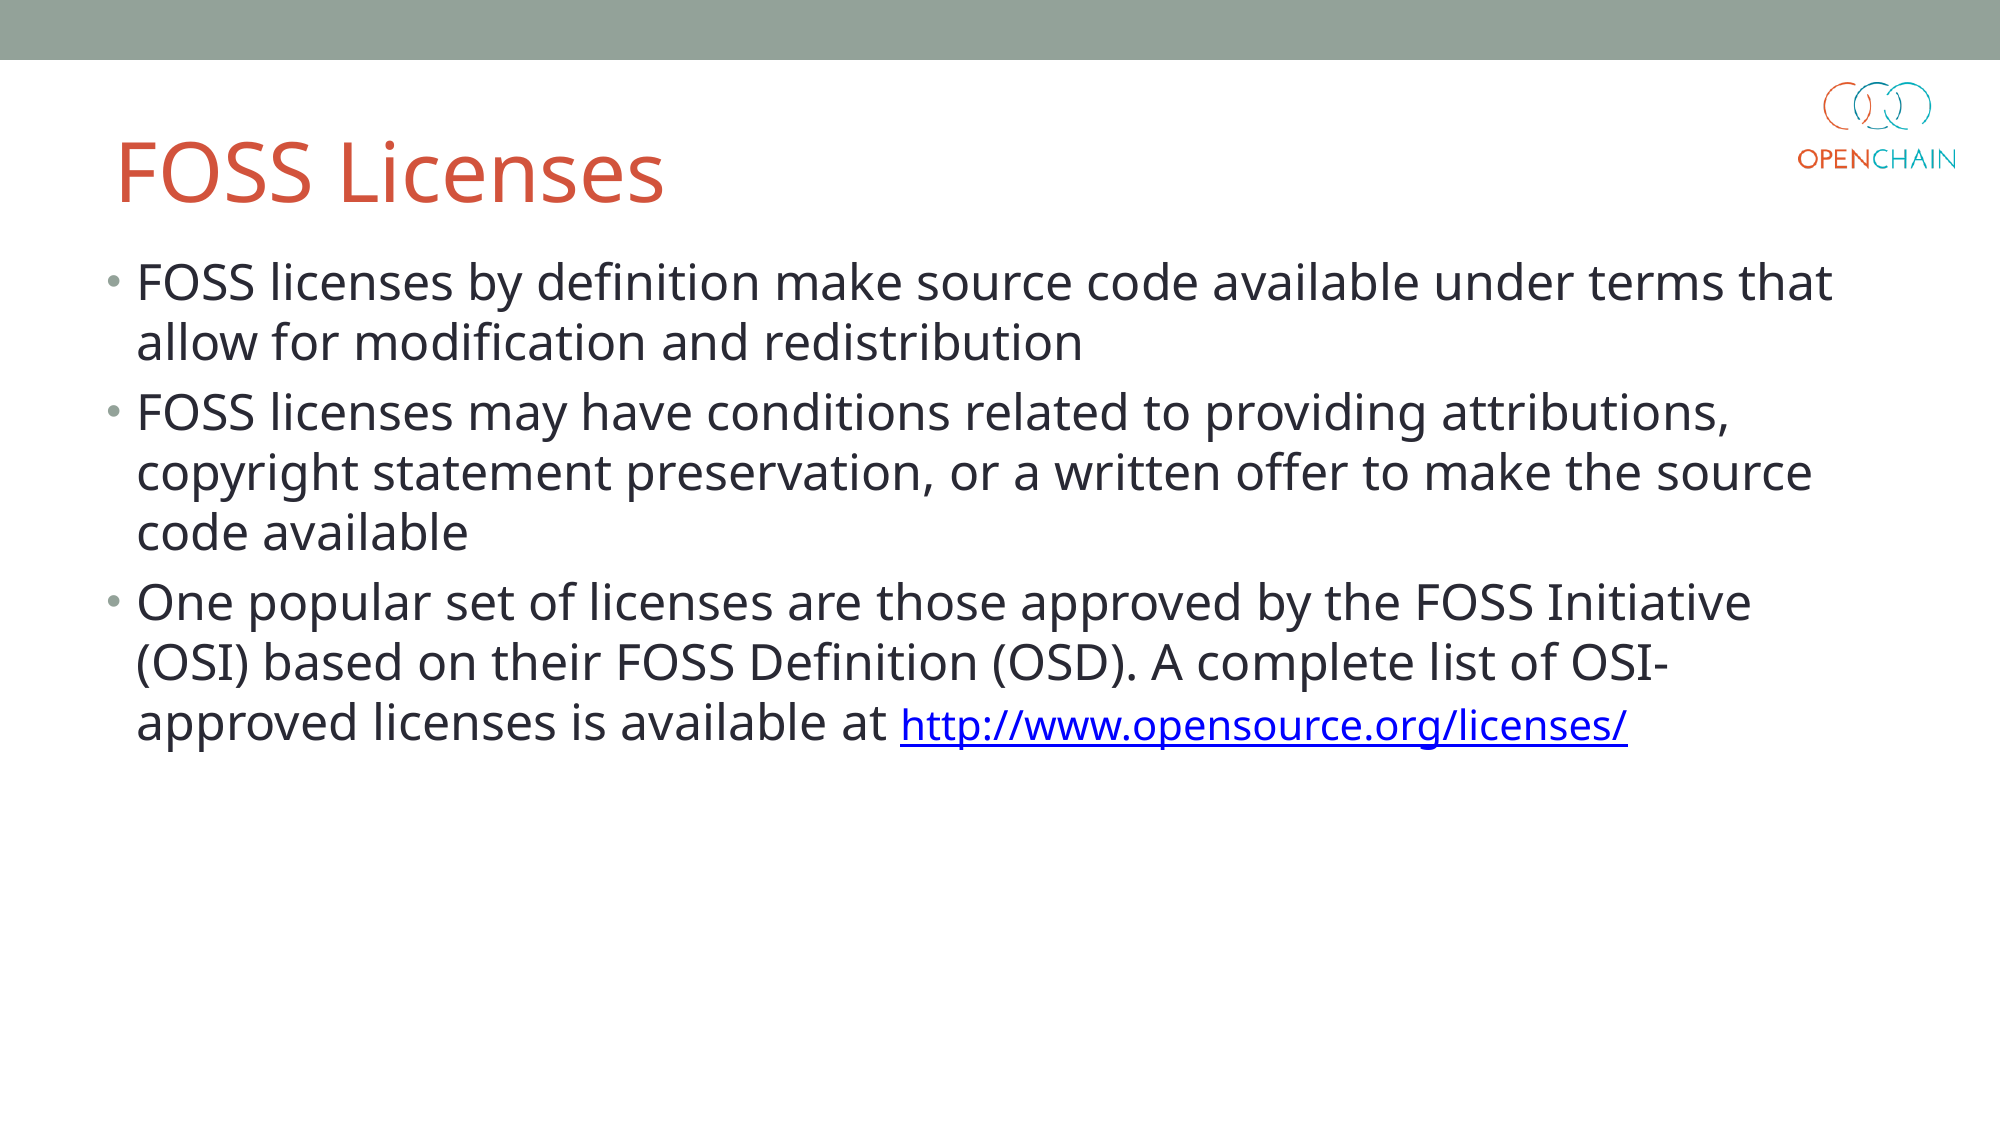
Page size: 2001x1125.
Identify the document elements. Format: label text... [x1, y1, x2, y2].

picture [1798, 82, 1955, 169]
list FOSS licenses by definition make source code available under terms that allow for modification and redistribution FOSS licenses may have conditions related to providing attributions, copyright statement preservation, or a written offer to make the source code available One popular set of licenses are those approved by the FOSS Initiative (OSI) based on their FOSS Definition (OSD). A complete list of OSI-approved licenses is available at http://www.opensource.org/licenses/ [91, 243, 1863, 1093]
title FOSS Licenses [99, 87, 1900, 250]
